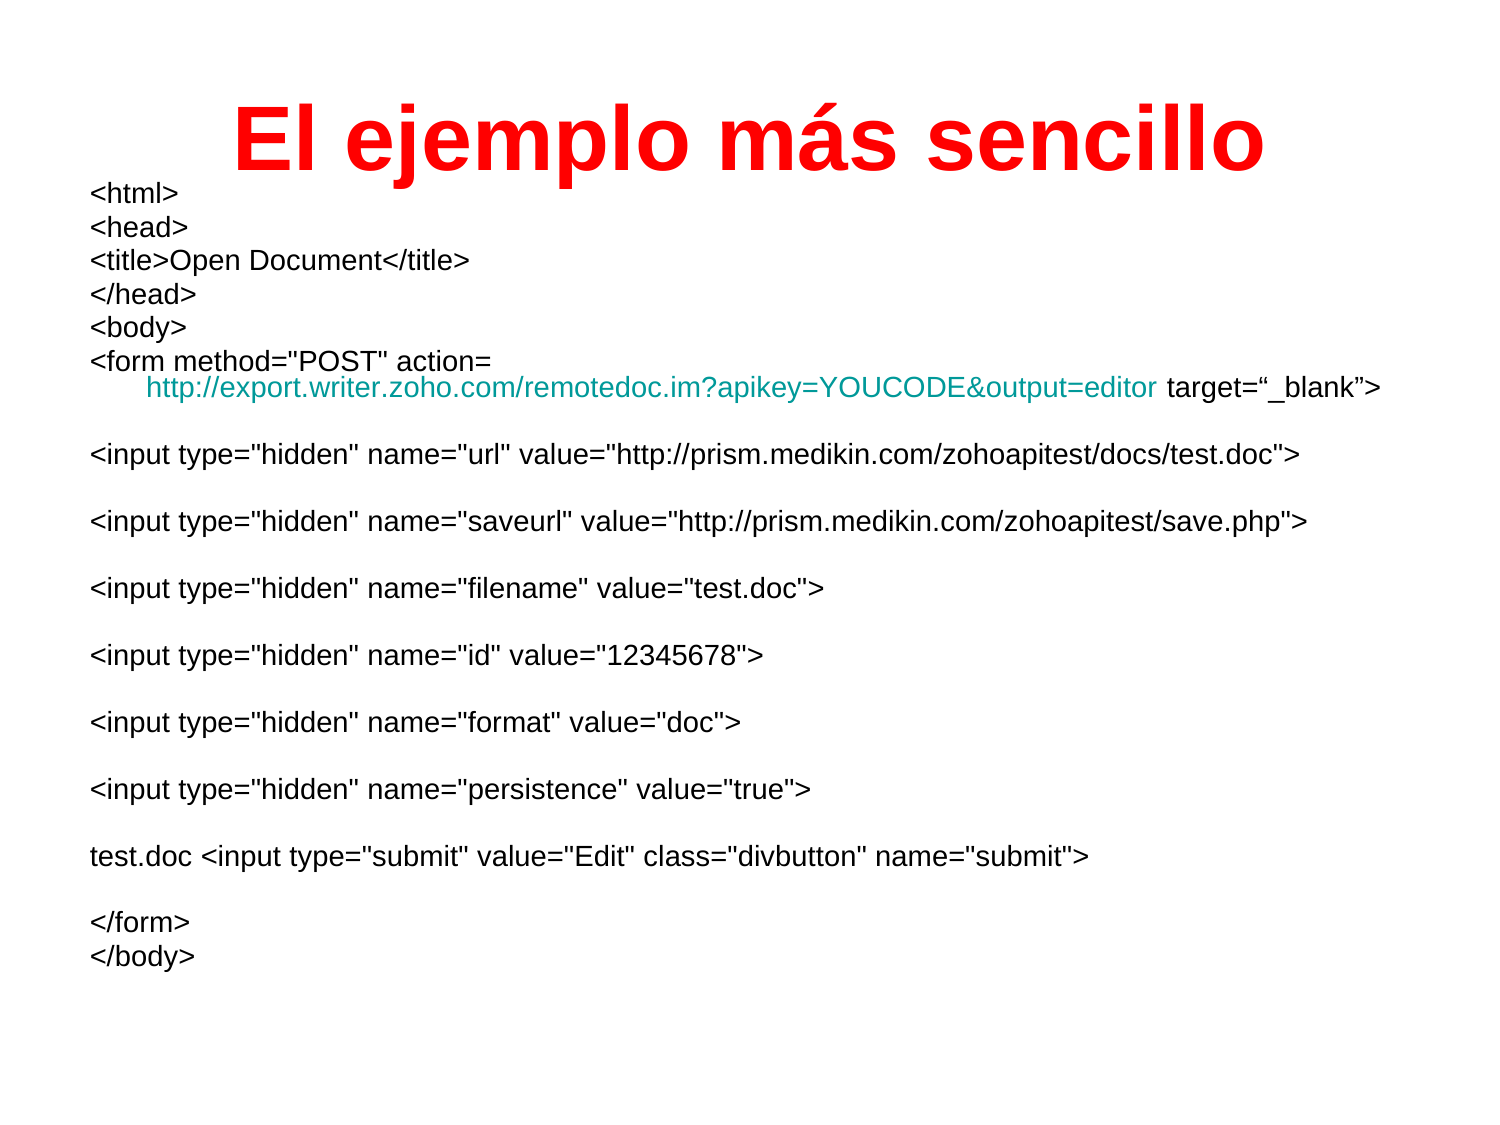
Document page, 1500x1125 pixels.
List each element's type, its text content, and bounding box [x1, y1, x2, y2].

title El ejemplo más sencillo [75, 45, 1426, 174]
list <html> <head> <title>Open Document</title> </head> <body> <form method="POST" action=http://export.writer.zoho.com/remotedoc.im?apikey=YOUCODE&output=editor target=“_blank”> <input type="hidden" name="url" value="http://prism.medikin.com/zohoapitest/docs/test.doc"> <input type="hidden" name="saveurl" value="http://prism.medikin.com/zohoapitest/save.php"> <input type="hidden" name="filename" value="test.doc"> <input type="hidden" name="id" value="12345678"> <input type="hidden" name="format" value="doc"> <input type="hidden" name="persistence" value="true"> test.doc <input type="submit" value="Edit" class="divbutton" name="submit"> </form> </body> [75, 174, 1426, 1076]
